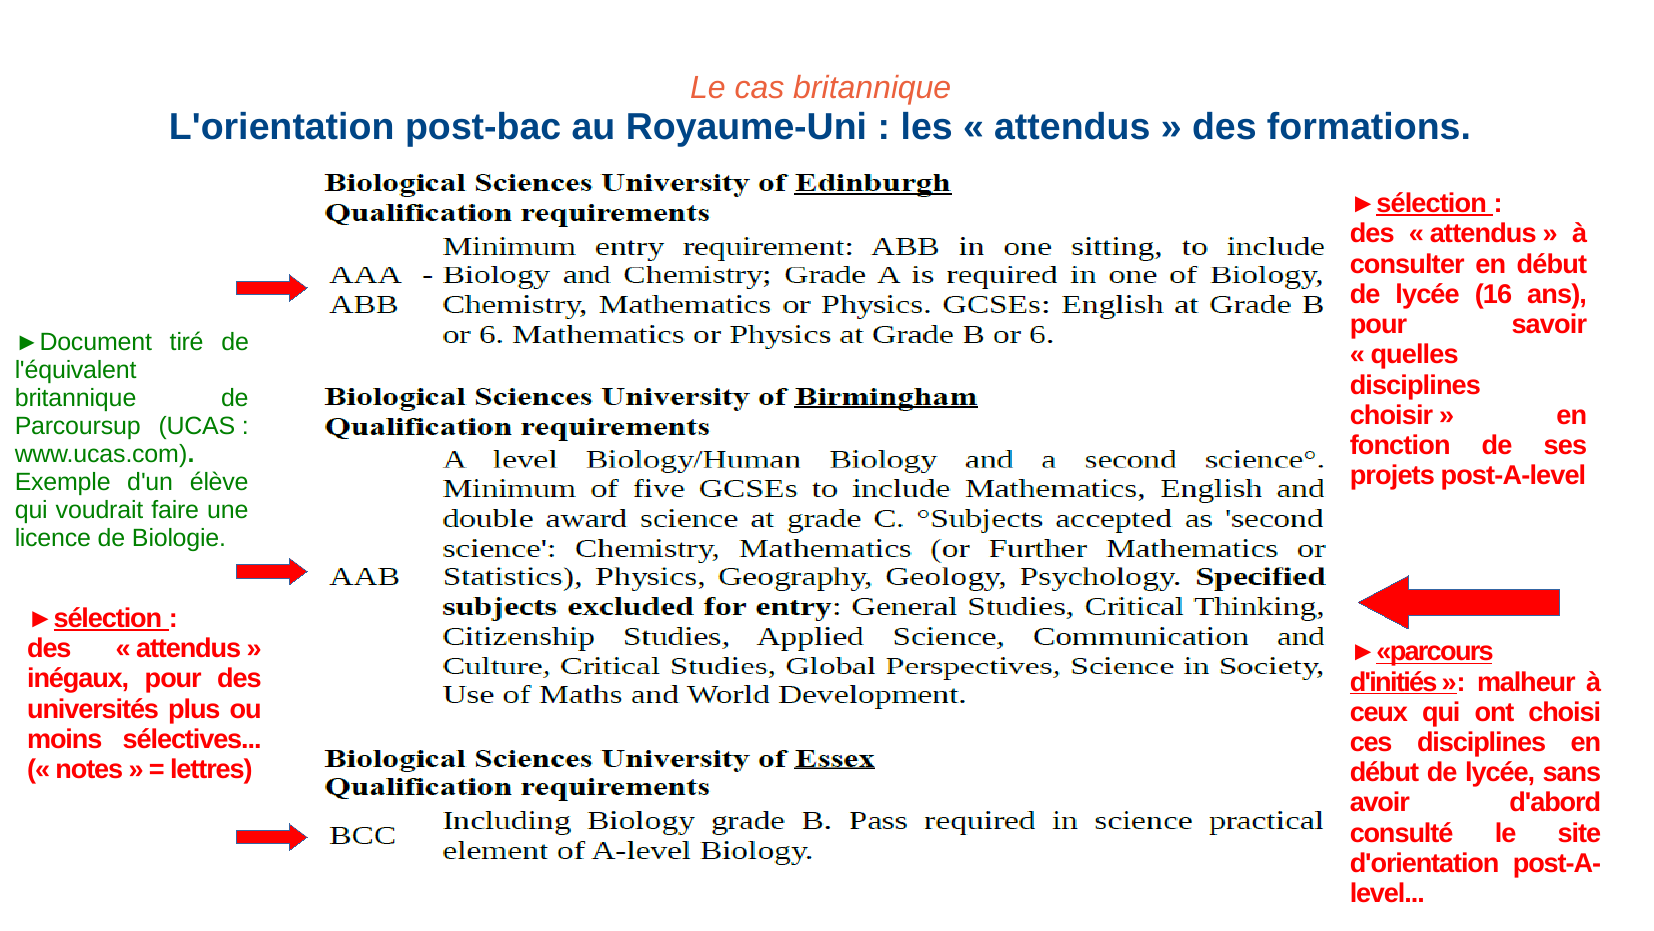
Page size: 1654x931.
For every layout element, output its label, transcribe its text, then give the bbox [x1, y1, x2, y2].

text_box [236, 558, 308, 585]
text_box [236, 274, 308, 302]
text_box Le cas britannique L'orientation post-bac au Royaume-Uni : les « attendus » des formations. [118, 62, 1524, 155]
text_box ►Document tiré de l'équivalent britannique de Parcoursup (UCAS : www.ucas.com). Exemple d'un élève qui voudrait faire une licence de Biologie. [0, 320, 264, 568]
text_box ►sélection : des « attendus » inégaux, pour des universités plus ou moins sélectives... (« notes » = lettres) [12, 595, 308, 799]
text_box ►sélection : des « attendus » à consulter en début de lycée (16 ans), pour savoir « quelles disciplines choisir » en fonction de ses projets post-A-level [1335, 180, 1604, 510]
text_box ►«parcours d'initiés »: malheur à ceux qui ont choisi ces disciplines en début de lycée, sans avoir d'abord consulté le site d'orientation post-A-level... [1335, 628, 1616, 927]
text_box [1358, 575, 1560, 628]
text_box [236, 823, 308, 851]
picture [318, 167, 1334, 869]
